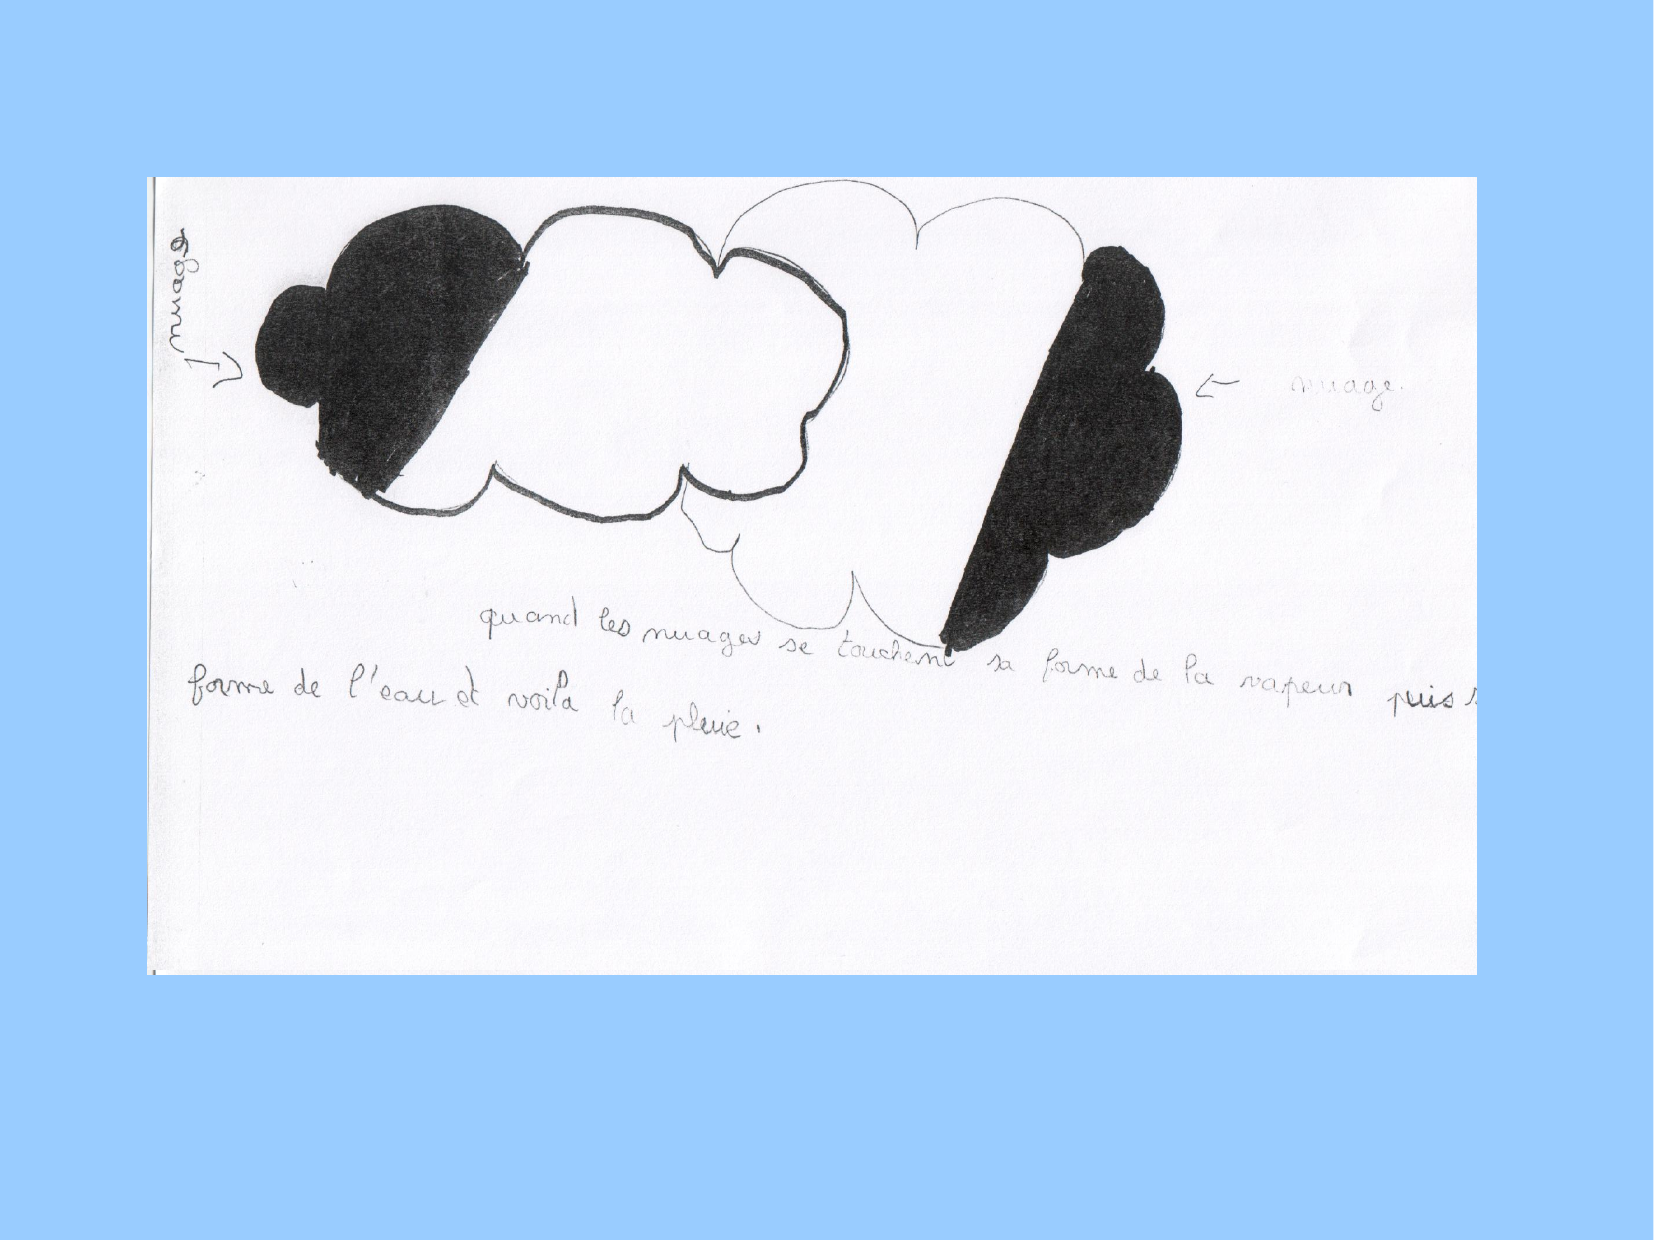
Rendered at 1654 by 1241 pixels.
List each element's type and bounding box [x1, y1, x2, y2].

picture [147, 177, 1477, 975]
